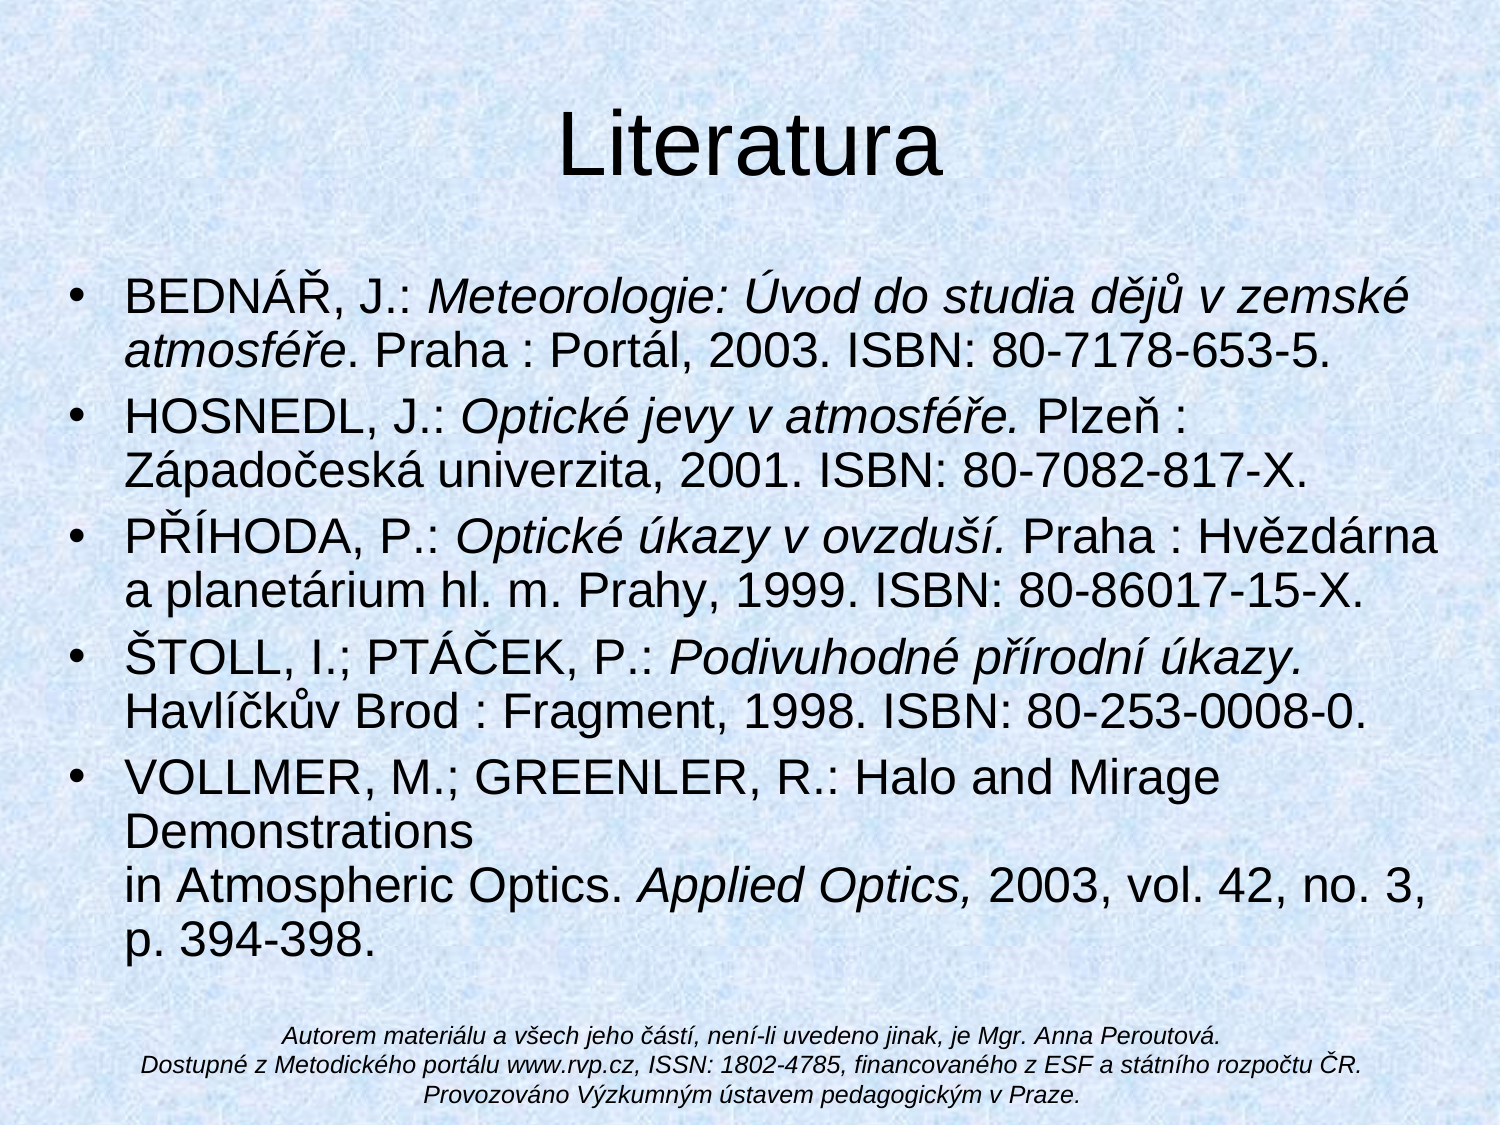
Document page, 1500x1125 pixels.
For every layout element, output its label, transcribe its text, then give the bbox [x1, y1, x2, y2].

text_box Autorem materiálu a všech jeho částí, není-li uvedeno jinak, je Mgr. Anna Peroutová. Dostupné z Metodického portálu www.rvp.cz, ISSN: 1802-4785, financovaného z ESF a státního rozpočtu ČR. Provozováno Výzkumným ústavem pedagogickým v Praze. [76, 1011, 1430, 1117]
list BEDNÁŘ, J.: Meteorologie: Úvod do studia dějů v zemské atmosféře. Praha : Portál, 2003. ISBN: 80-7178-653-5. HOSNEDL, J.: Optické jevy v atmosféře. Plzeň : Západočeská univerzita, 2001. ISBN: 80-7082-817-X. PŘÍHODA, P.: Optické úkazy v ovzduší. Praha : Hvězdárna a planetárium hl. m. Prahy, 1999. ISBN: 80-86017-15-X. ŠTOLL, I.; PTÁČEK, P.: Podivuhodné přírodní úkazy. Havlíčkův Brod : Fragment, 1998. ISBN: 80-253-0008-0. VOLLMER, M.; GREENLER, R.: Halo and Mirage Demonstrations in Atmospheric Optics. Applied Optics, 2003, vol. 42, no. 3, p. 394-398. [53, 262, 1479, 1044]
title Literatura [75, 45, 1426, 233]
picture [0, 0, 1500, 1125]
